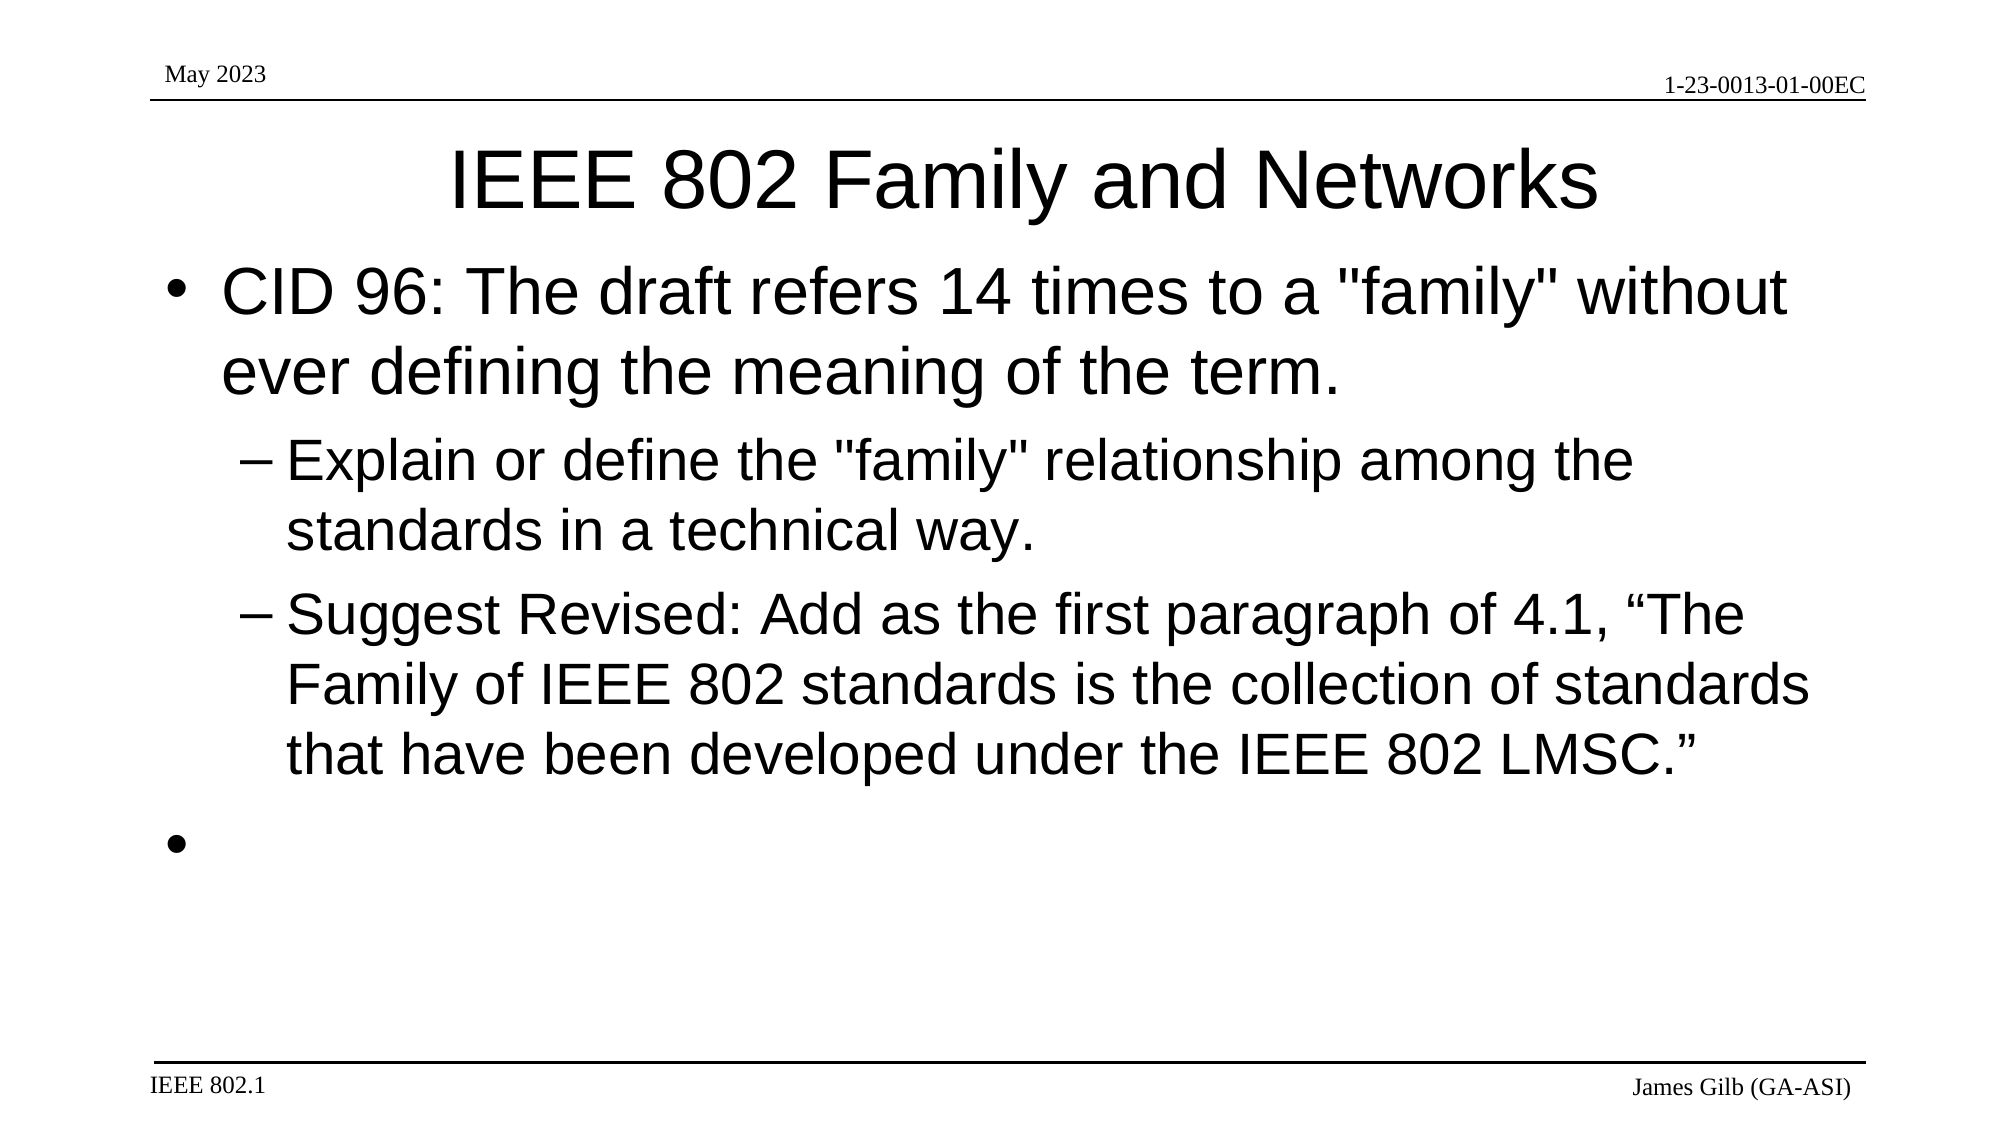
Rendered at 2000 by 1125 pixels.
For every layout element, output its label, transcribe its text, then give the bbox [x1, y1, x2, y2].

list CID 96: The draft refers 14 times to a "family" without ever defining the meaning of the term. Explain or define the "family" relationship among the standards in a technical way. Suggest Revised: Add as the first paragraph of 4.1, “The Family of IEEE 802 standards is the collection of standards that have been developed under the IEEE 802 LMSC.” [149, 239, 1900, 1051]
title IEEE 802 Family and Networks [149, 112, 1900, 238]
